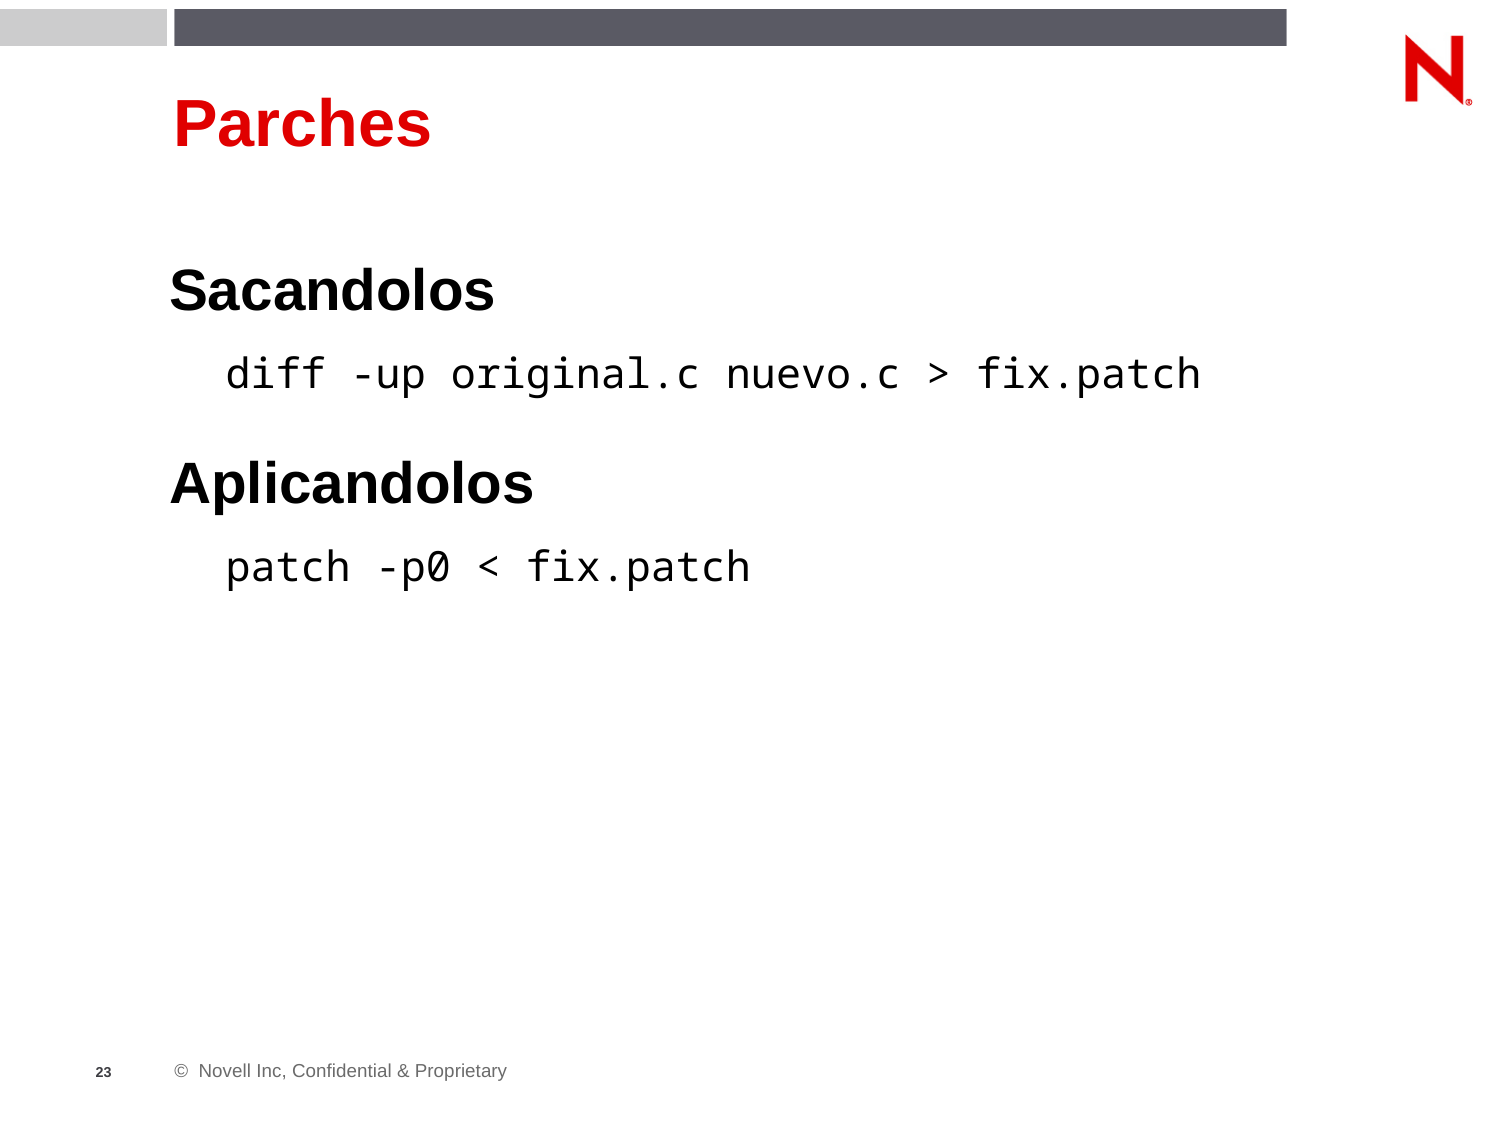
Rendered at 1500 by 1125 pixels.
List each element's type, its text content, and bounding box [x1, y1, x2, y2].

list Sacandolos diff -up original.c nuevo.c > fix.patch Aplicandolos patch -p0 < fix.patch [169, 224, 1313, 986]
title Parches [173, 41, 1395, 205]
picture [1403, 32, 1473, 107]
